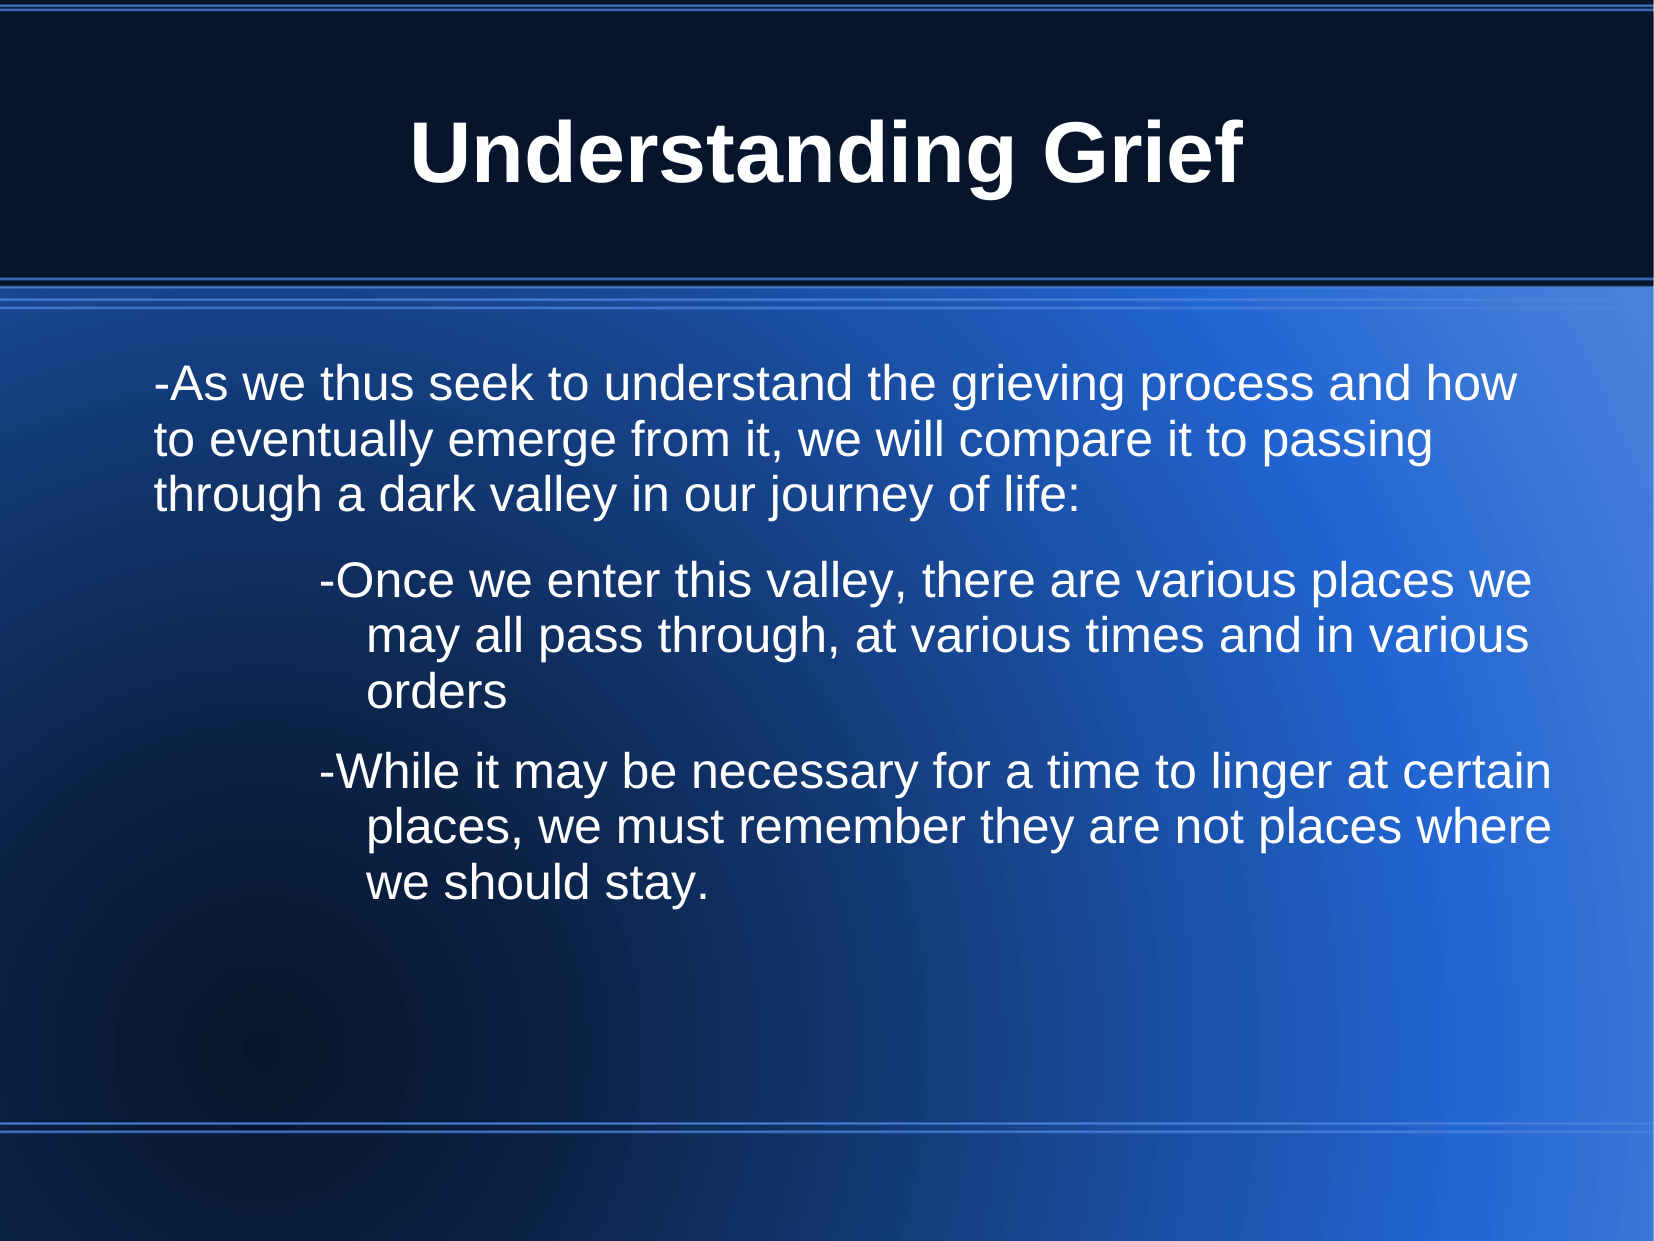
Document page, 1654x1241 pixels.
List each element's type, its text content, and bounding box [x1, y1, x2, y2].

picture [0, 0, 1654, 1241]
title Understanding Grief [82, 49, 1571, 257]
list -As we thus seek to understand the grieving process and how to eventually emerge from it, we will compare it to passing through a dark valley in our journey of life: -Once we enter this valley, there are various places we may all pass through, at various times and in various orders -While it may be necessary for a time to linger at certain places, we must remember they are not places where we should stay. [82, 355, 1571, 1058]
